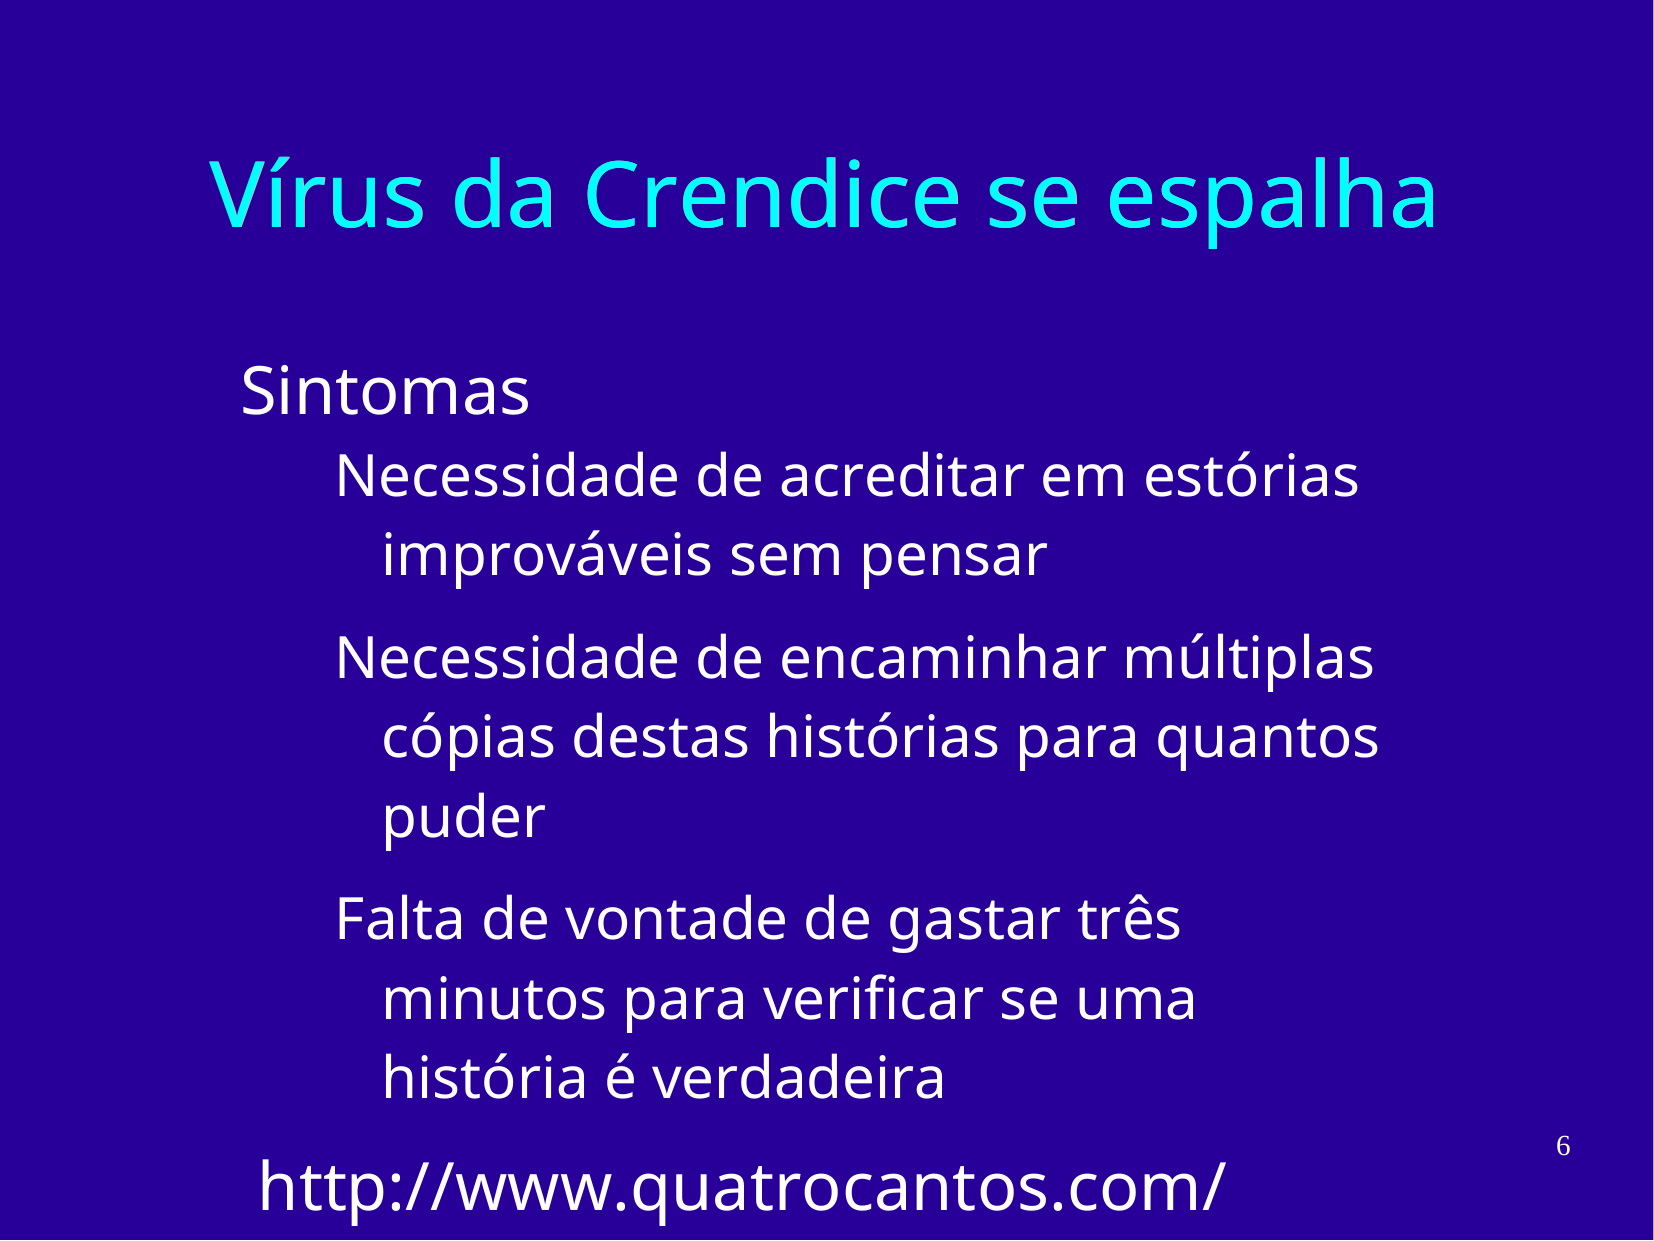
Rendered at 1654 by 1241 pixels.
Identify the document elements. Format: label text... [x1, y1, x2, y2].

list Sintomas Necessidade de acreditar em estórias improváveis sem pensar Necessidade de encaminhar múltiplas cópias destas histórias para quantos puder Falta de vontade de gastar três minutos para verificar se uma história é verdadeira http://www.quatrocantos.com/ [225, 335, 1401, 1120]
title Vírus da Crendice se espalha [151, 138, 1502, 246]
